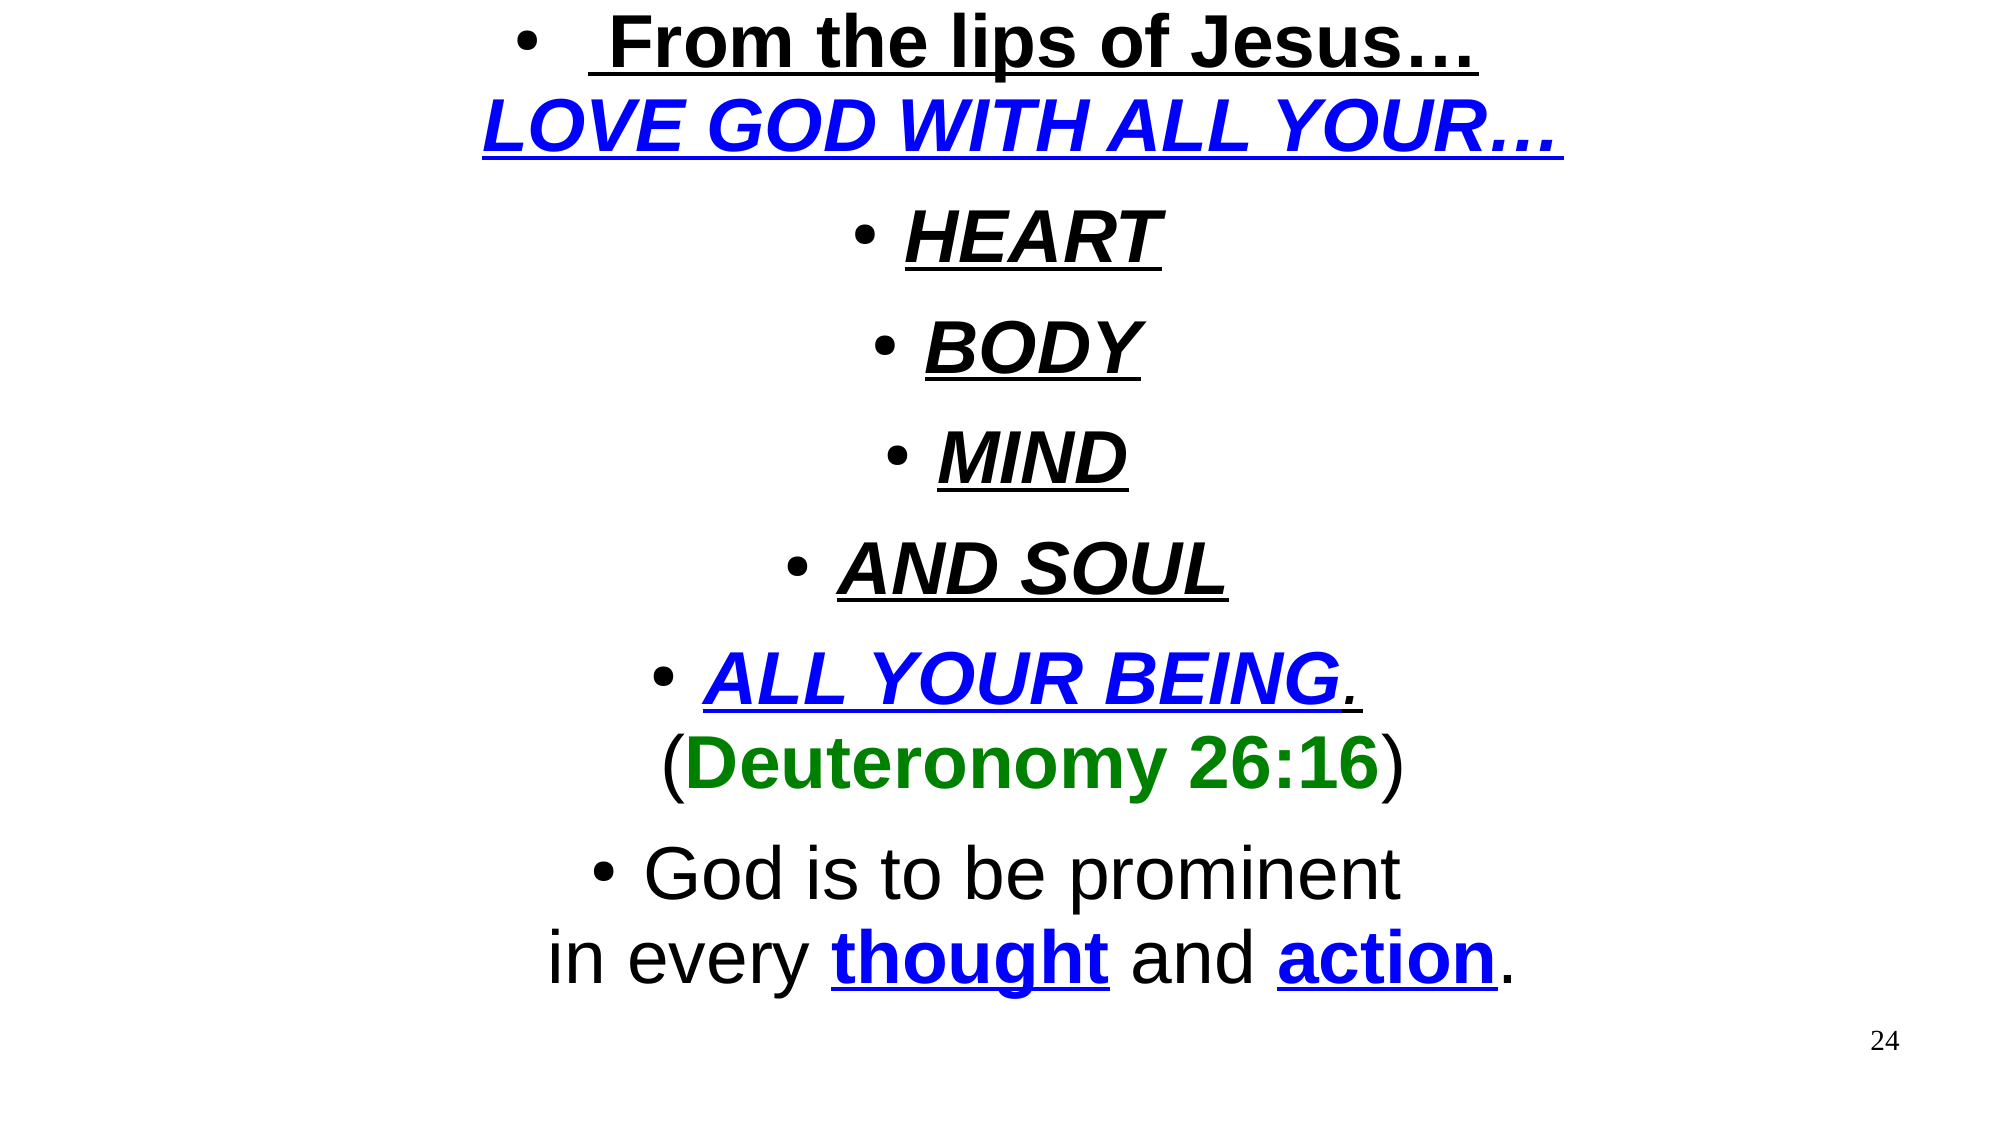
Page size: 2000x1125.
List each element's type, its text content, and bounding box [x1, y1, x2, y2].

list From the lips of Jesus… LOVE GOD WITH ALL YOUR… HEART BODY MIND AND SOUL ALL YOUR BEING. (Deuteronomy 26:16) God is to be prominent in every thought and action. [0, 0, 1996, 1123]
